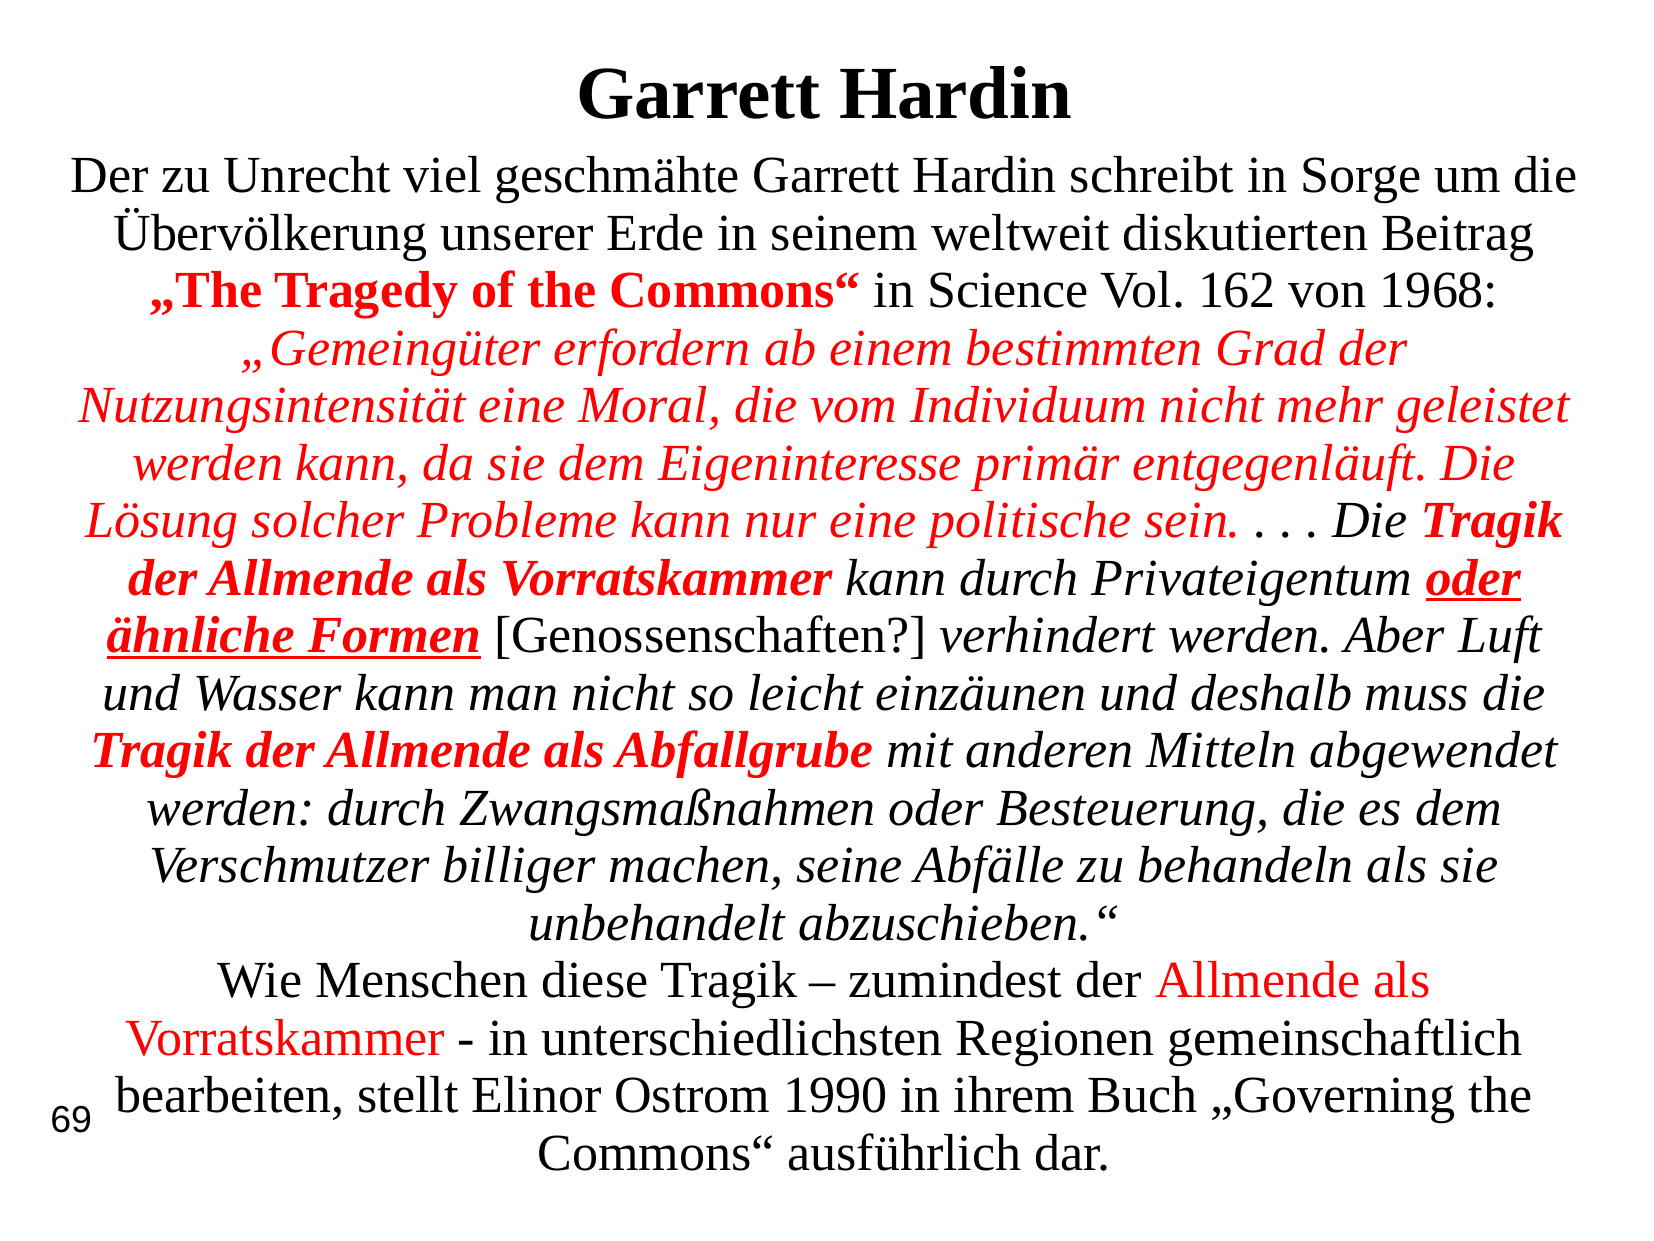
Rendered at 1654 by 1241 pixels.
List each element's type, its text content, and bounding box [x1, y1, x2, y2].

text_box <Nummer> [35, 1091, 253, 1162]
text_box Garrett Hardin Der zu Unrecht viel geschmähte Garrett Hardin schreibt in Sorge um die Übervölkerung unserer Erde in seinem weltweit diskutierten Beitrag „The Tragedy of the Commons“ in Science Vol. 162 von 1968: „Gemeingüter erfordern ab einem bestimmten Grad der Nutzungsintensität eine Moral, die vom Individuum nicht mehr geleistet werden kann, da sie dem Eigeninteresse primär entgegenläuft. Die Lösung solcher Probleme kann nur eine politische sein. . . . Die Tragik der Allmende als Vorratskammer kann durch Privateigentum oder ähnliche Formen [Genossenschaften?] verhindert werden. Aber Luft und Wasser kann man nicht so leicht einzäunen und deshalb muss die Tragik der Allmende als Abfallgrube mit anderen Mitteln abgewendet werden: durch Zwangsmaßnahmen oder Besteuerung, die es dem Verschmutzer billiger machen, seine Abfälle zu behandeln als sie unbehandelt abzuschieben.“ Wie Menschen diese Tragik – zumindest der Allmende als Vorratskammer - in unterschiedlichsten Regionen gemeinschaftlich bearbeiten, stellt Elinor Ostrom 1990 in ihrem Buch „Governing the Commons“ ausführlich dar. [56, 44, 1607, 1190]
